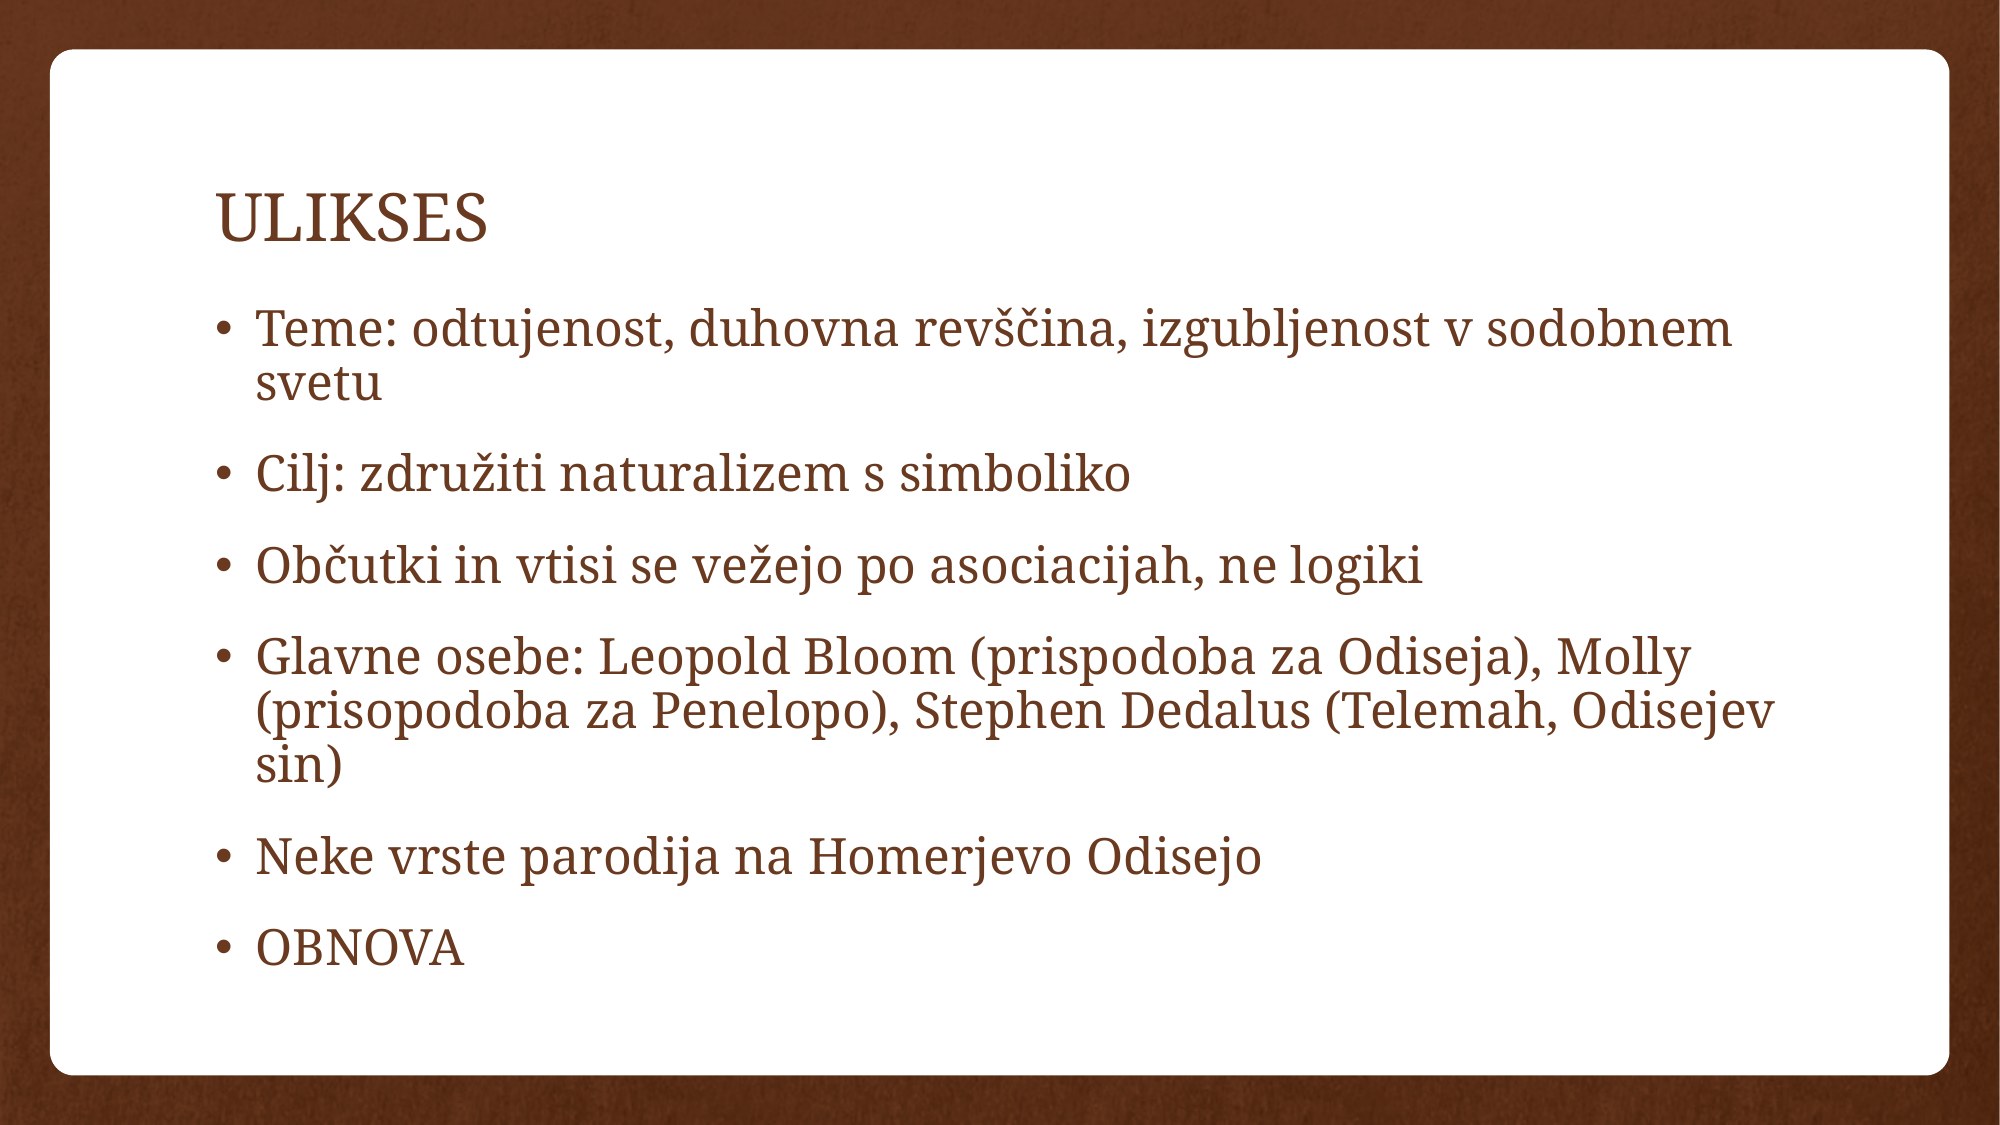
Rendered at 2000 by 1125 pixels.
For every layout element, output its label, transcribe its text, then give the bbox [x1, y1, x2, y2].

title ULIKSES [200, 70, 1800, 263]
list Teme: odtujenost, duhovna revščina, izgubljenost v sodobnem svetu Cilj: združiti naturalizem s simboliko Občutki in vtisi se vežejo po asociacijah, ne logiki Glavne osebe: Leopold Bloom (prispodoba za Odiseja), Molly (prisopodoba za Penelopo), Stephen Dedalus (Telemah, Odisejev sin) Neke vrste parodija na Homerjevo Odisejo OBNOVA [200, 295, 1800, 996]
picture [0, 0, 2000, 1125]
